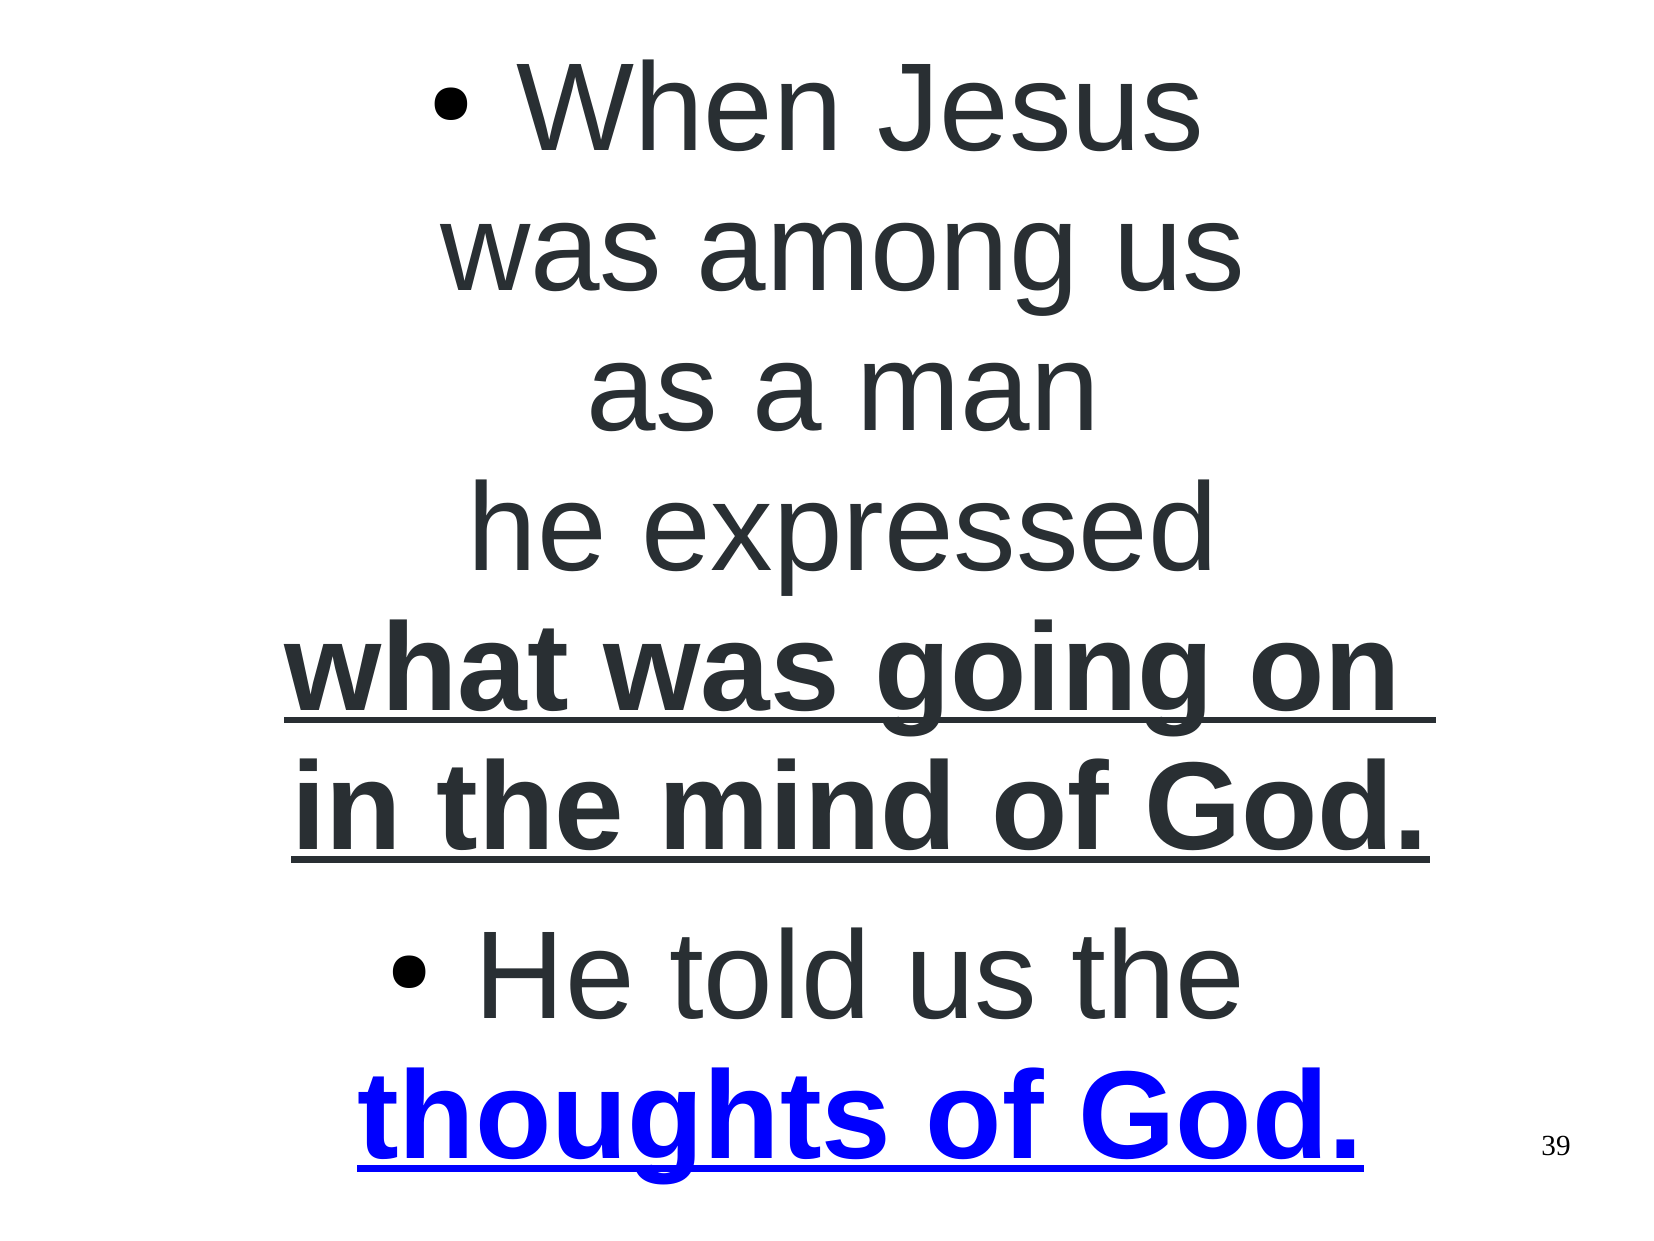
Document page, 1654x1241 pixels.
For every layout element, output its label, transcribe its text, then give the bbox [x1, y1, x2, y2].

list When Jesus was among us as a man he expressed what was going on in the mind of God. He told us the thoughts of God. [37, 37, 1613, 1238]
